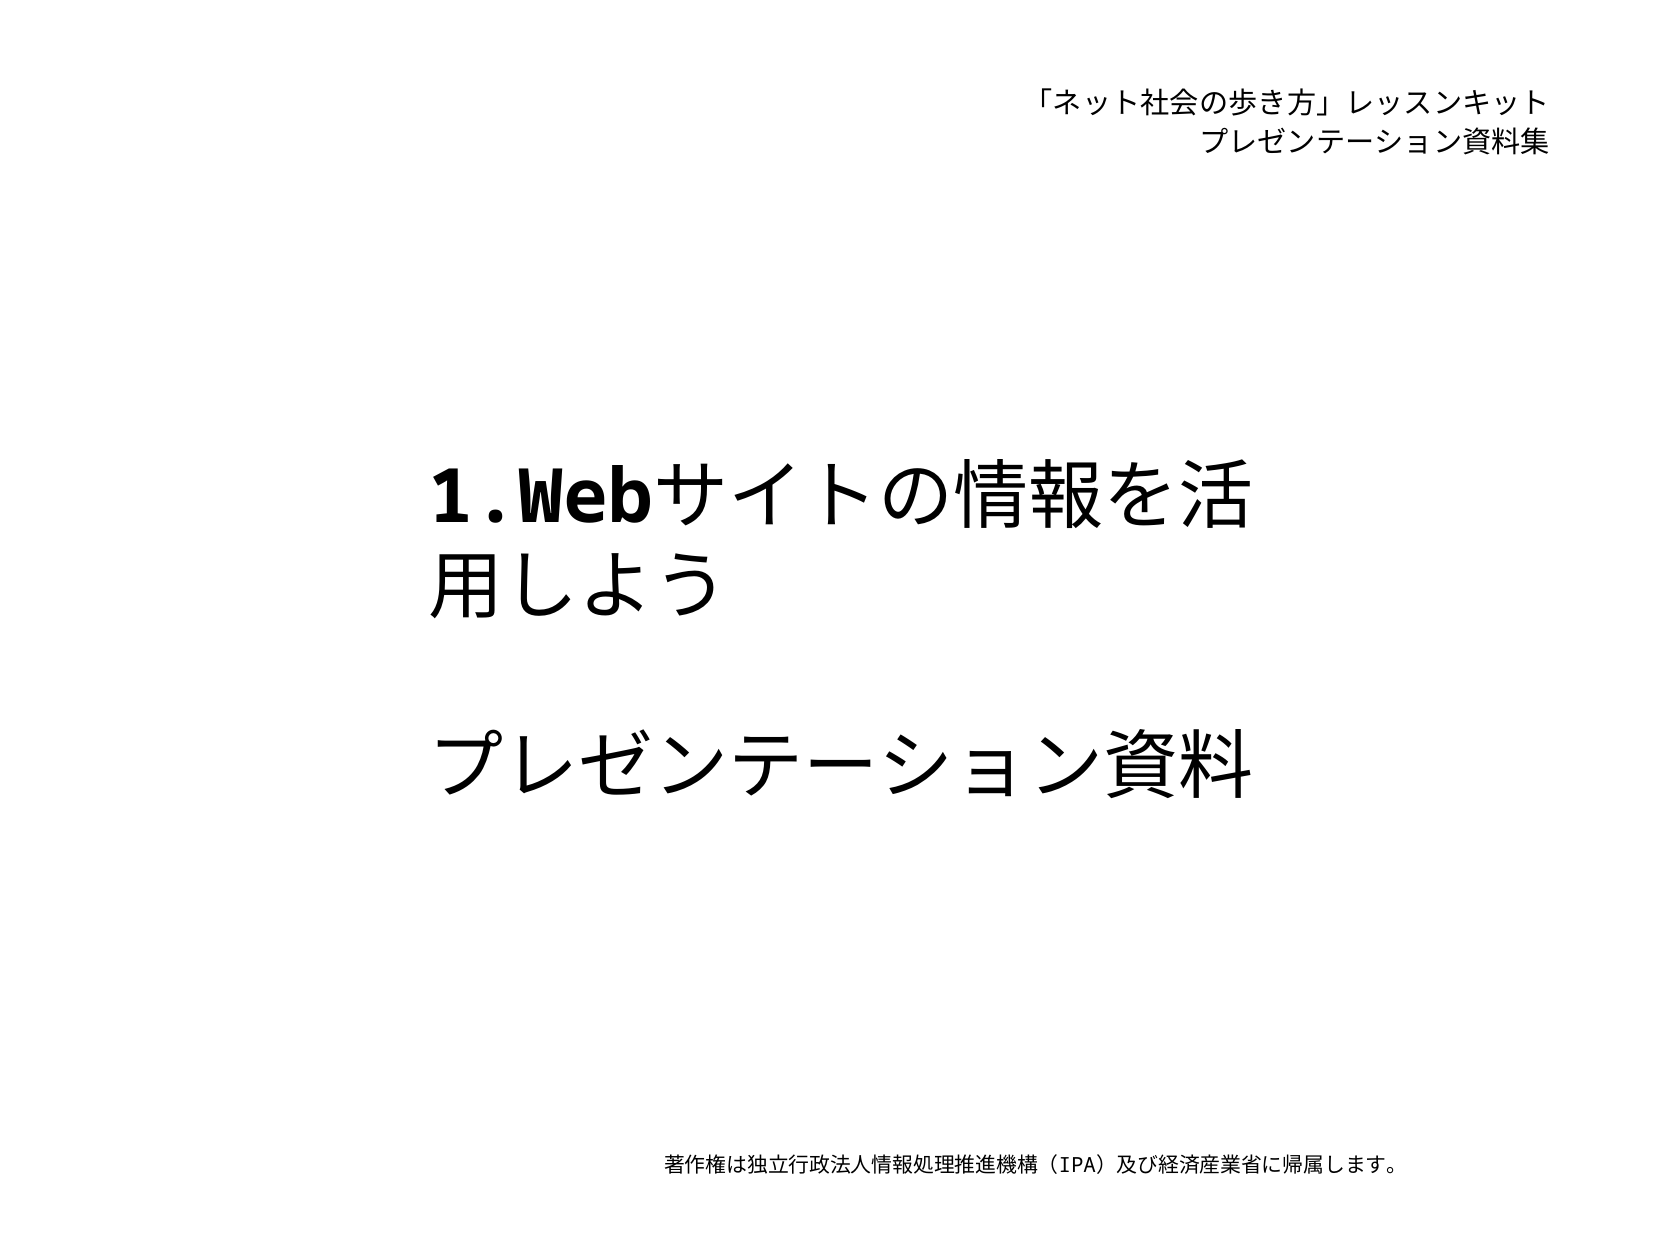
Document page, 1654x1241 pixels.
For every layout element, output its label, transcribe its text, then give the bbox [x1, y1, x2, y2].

text_box 1.Webサイトの情報を活用しよう プレゼンテーション資料 [413, 442, 1329, 819]
text_box 著作権は独立行政法人情報処理推進機構（IPA）及び経済産業省に帰属します。 [649, 1145, 1536, 1186]
text_box 「ネット社会の歩き方」レッスンキット プレゼンテーション資料集 [1003, 74, 1566, 169]
